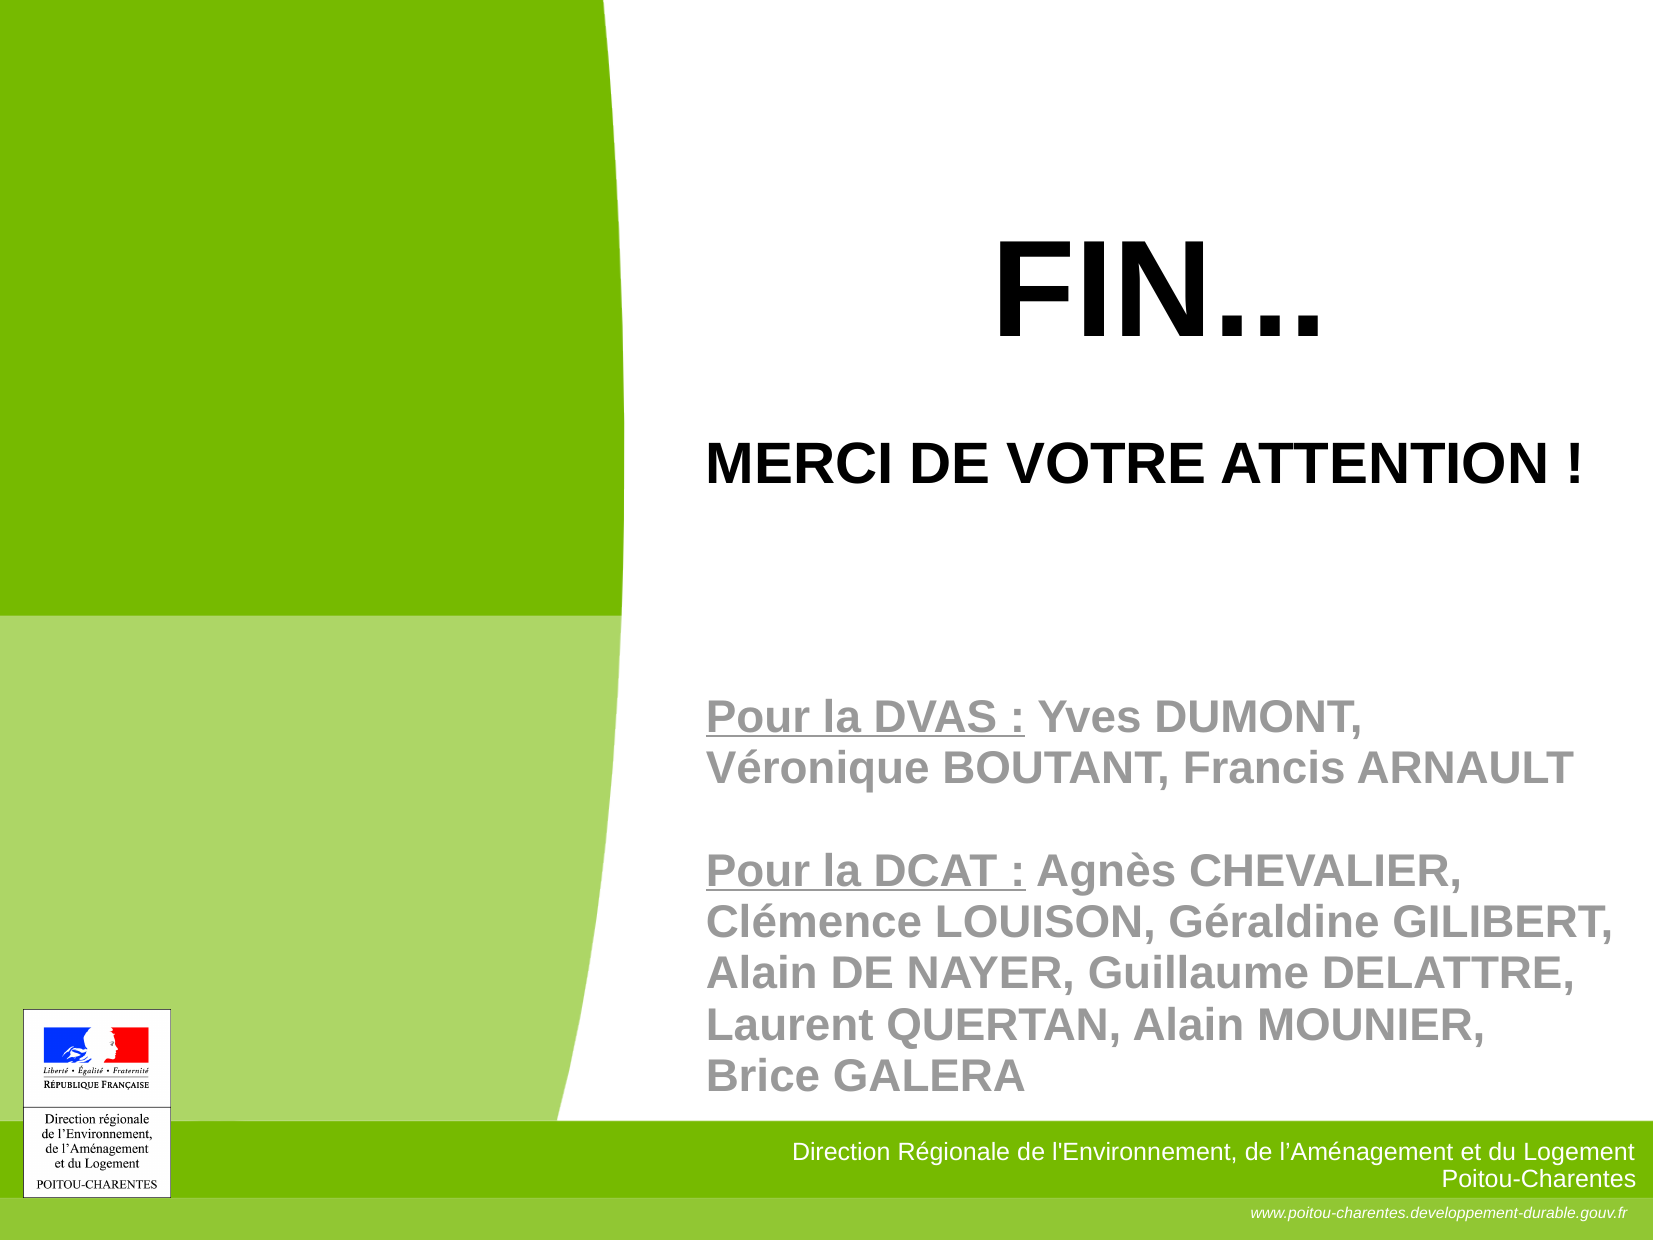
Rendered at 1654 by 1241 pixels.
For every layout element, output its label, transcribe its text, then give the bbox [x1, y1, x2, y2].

text_box FIN... MERCI DE VOTRE ATTENTION ! Pour la DVAS : Yves DUMONT, Véronique BOUTANT, Francis ARNAULT Pour la DCAT : Agnès CHEVALIER, Clémence LOUISON, Géraldine GILIBERT, Alain DE NAYER, Guillaume DELATTRE, Laurent QUERTAN, Alain MOUNIER, Brice GALERA [691, 204, 1629, 1124]
picture [0, 0, 1653, 1240]
